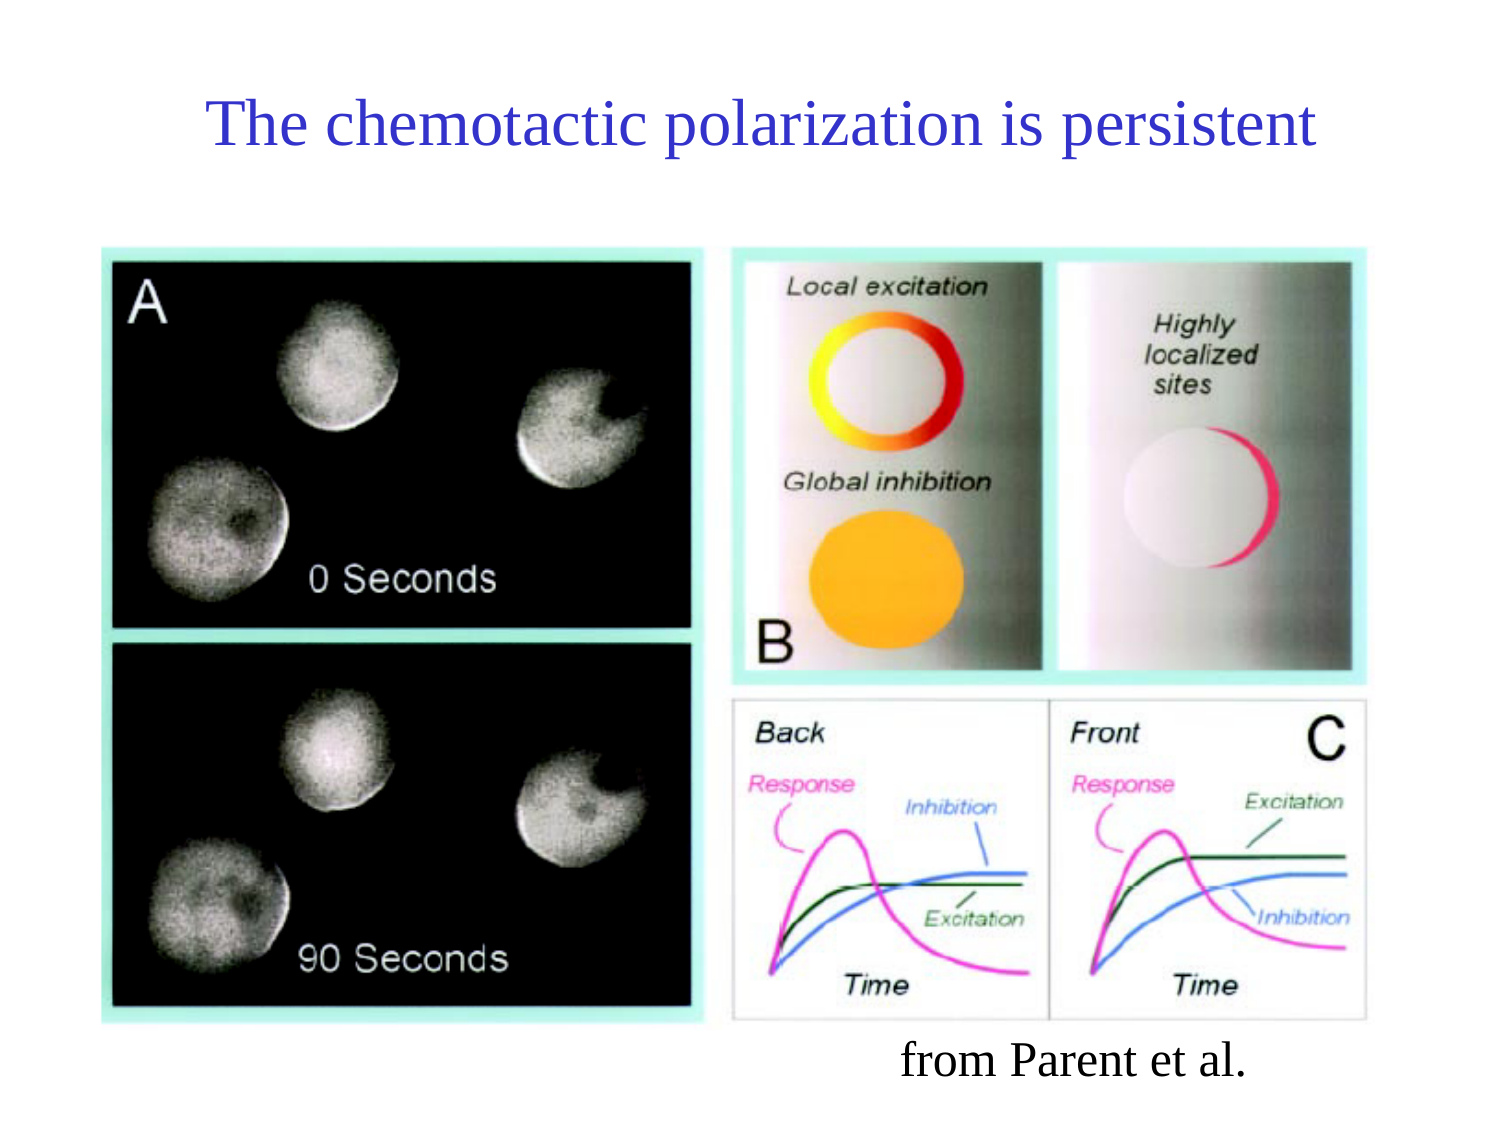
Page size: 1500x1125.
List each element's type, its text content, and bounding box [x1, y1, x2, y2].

title The chemotactic polarization is persistent [125, 24, 1401, 213]
text_box from Parent et al. [884, 1019, 1276, 1095]
picture [87, 237, 1375, 1034]
